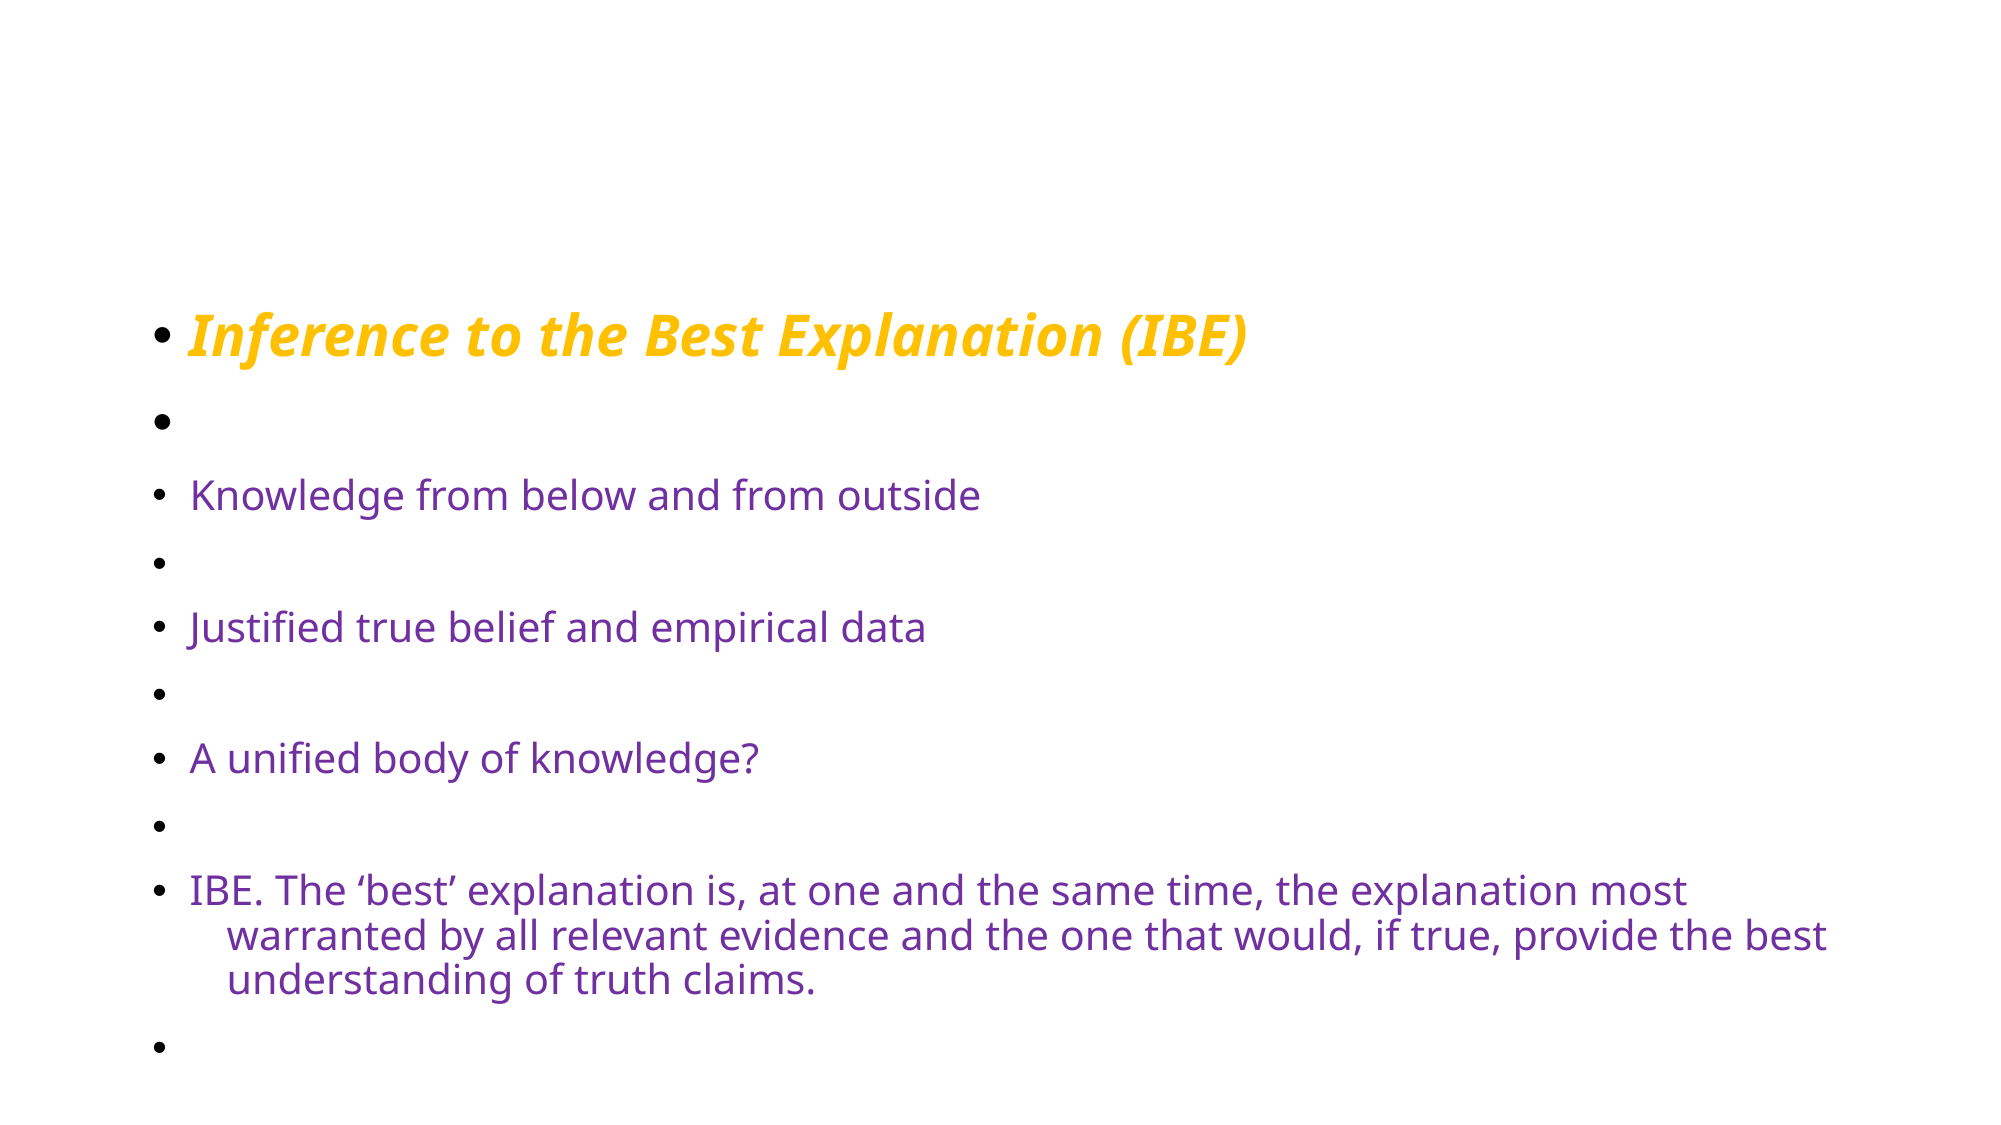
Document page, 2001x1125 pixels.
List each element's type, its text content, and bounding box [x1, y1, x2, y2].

list Inference to the Best Explanation (IBE) Knowledge from below and from outside Justified true belief and empirical data A unified body of knowledge? IBE. The ‘best’ explanation is, at one and the same time, the explanation most warranted by all relevant evidence and the one that would, if true, provide the best understanding of truth claims. [137, 299, 1863, 1014]
